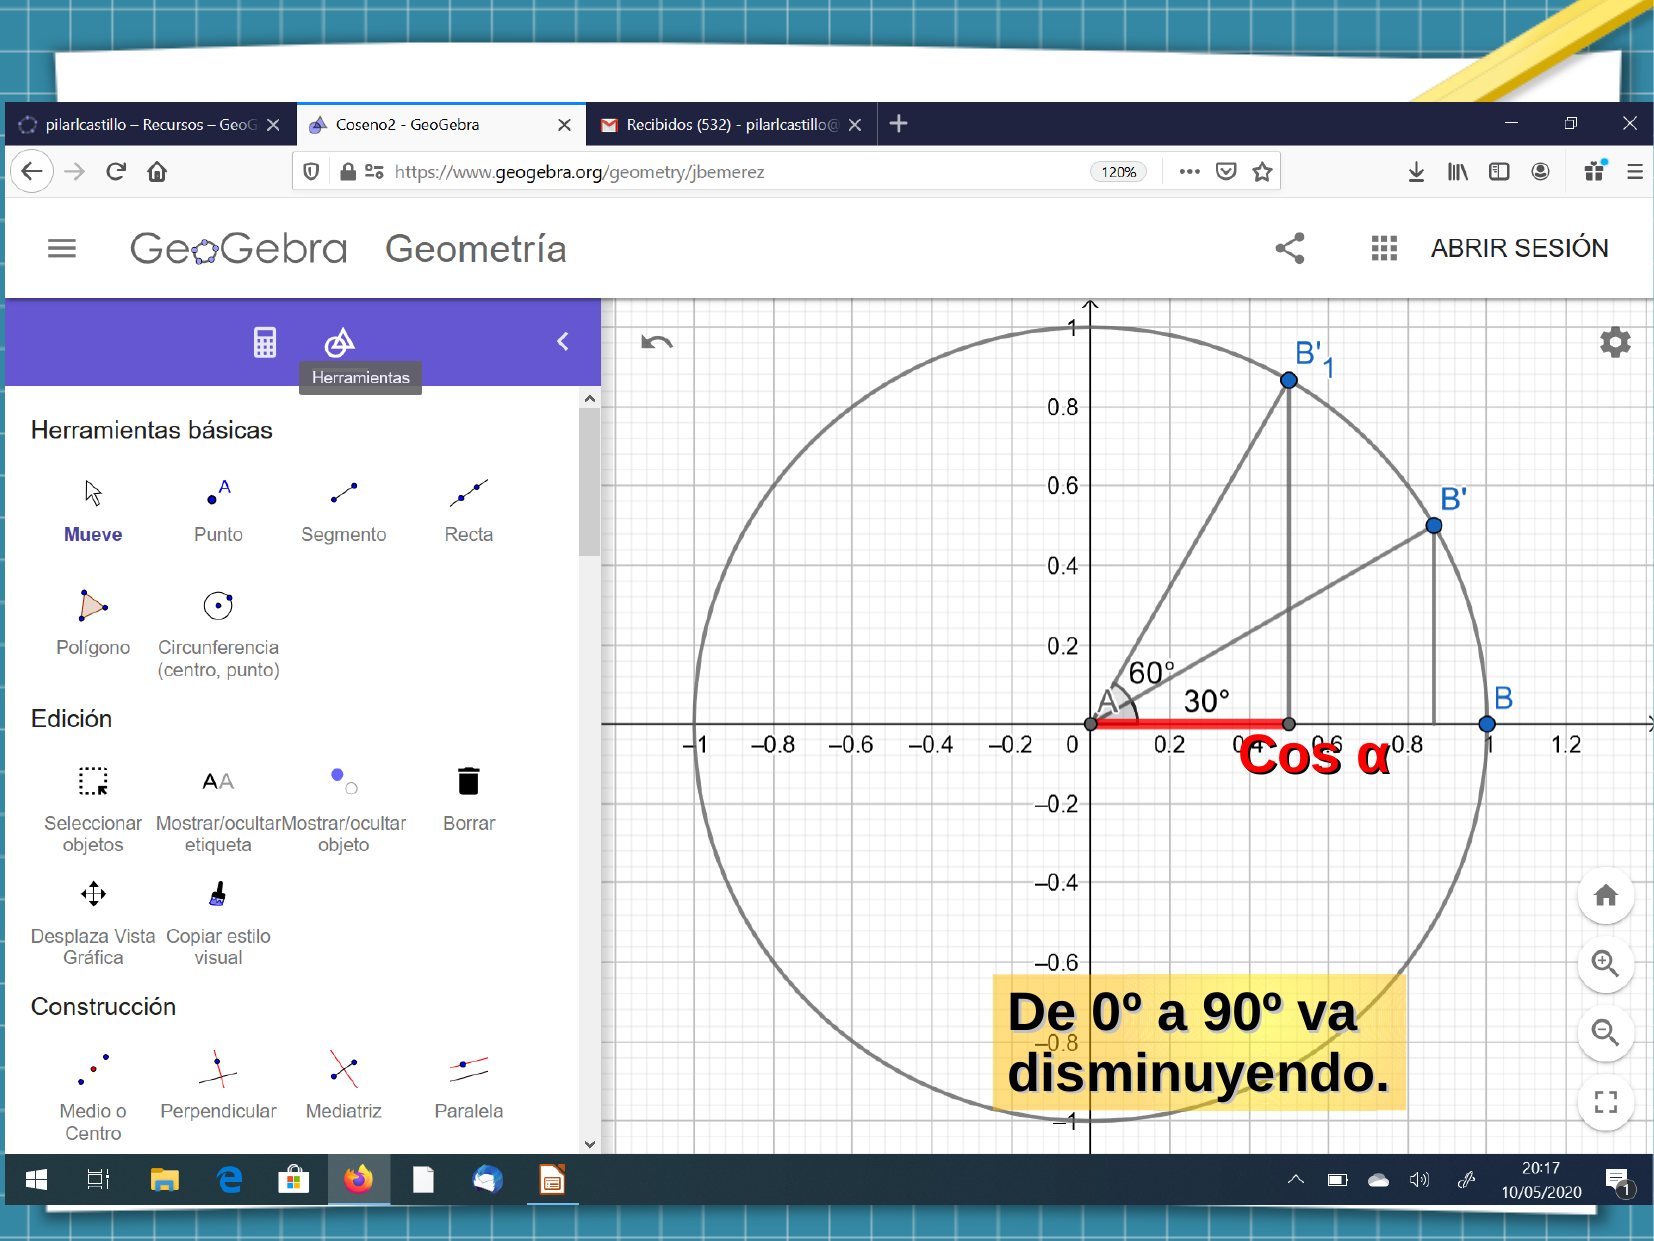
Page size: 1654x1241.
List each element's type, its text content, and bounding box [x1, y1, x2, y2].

text_box Cos α [1223, 715, 1406, 852]
picture [0, 0, 1654, 1241]
text_box De 0º a 90º va disminuyendo. [992, 974, 1407, 1111]
